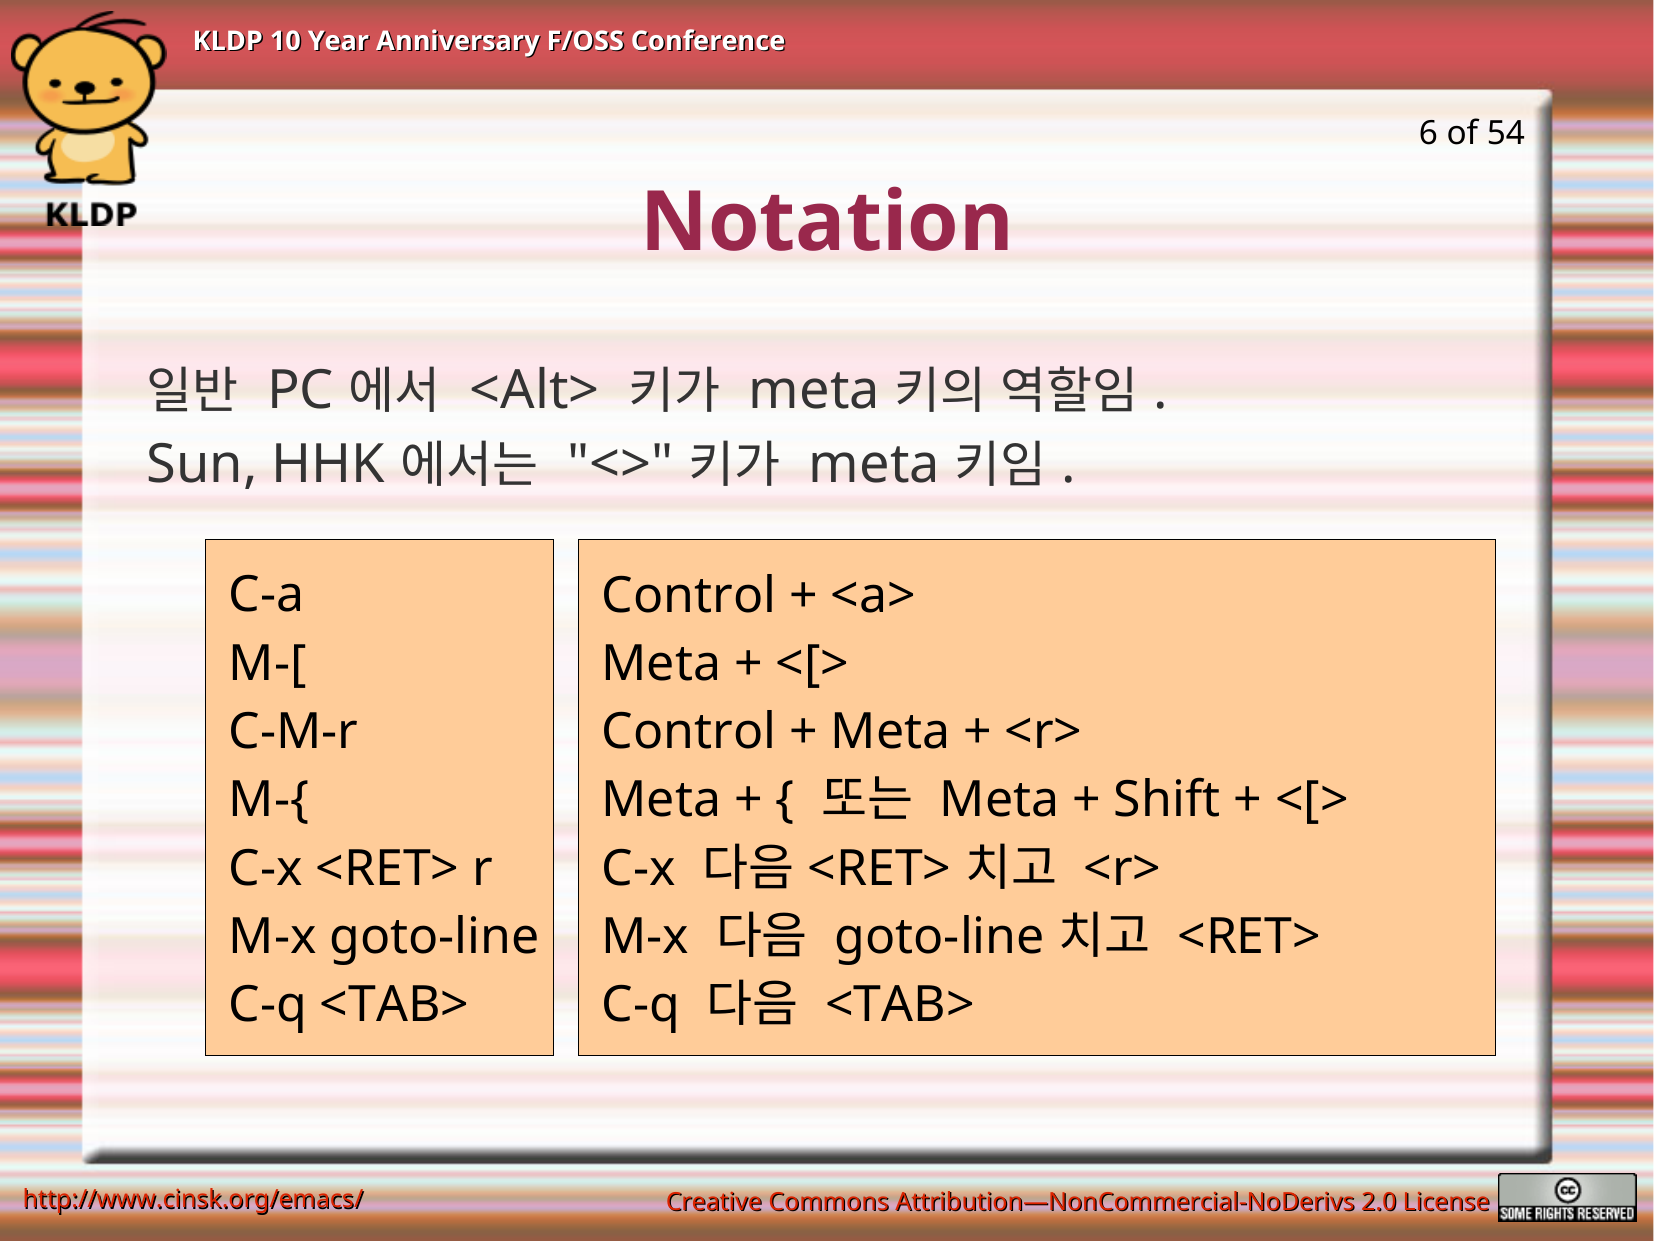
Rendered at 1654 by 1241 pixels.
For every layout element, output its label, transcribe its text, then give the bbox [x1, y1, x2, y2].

list 일반 PC에서 <Alt> 키가 meta키의 역할임. Sun, HHK에서는 "<>"키가 meta키임. [134, 350, 1516, 1133]
picture [0, 0, 1654, 1241]
title Notation [121, 114, 1534, 322]
text_box Control + <a> Meta + <[> Control + Meta + <r> Meta + { 또는 Meta + Shift + <[> C-x 다음<RET>치고 <r> M-x 다음 goto-line치고 <RET> C-q 다음 <TAB> [578, 539, 1496, 1056]
